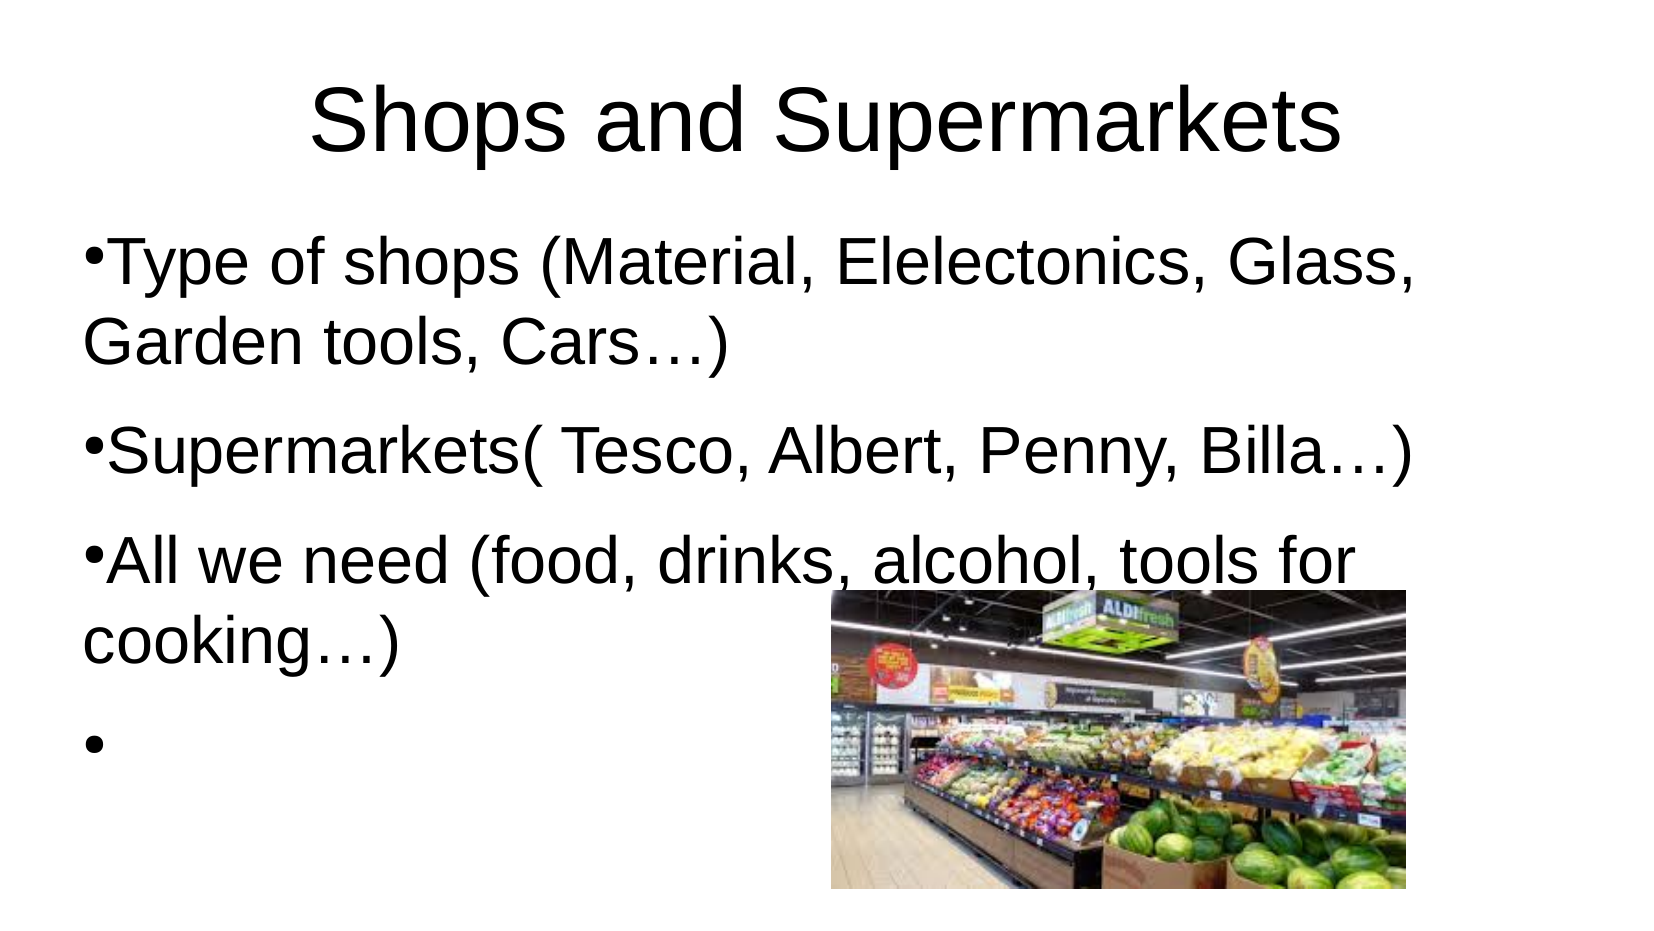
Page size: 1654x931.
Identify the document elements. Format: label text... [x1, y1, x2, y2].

title Shops and Supermarkets [82, 37, 1571, 193]
list Type of shops (Material, Elelectonics, Glass, Garden tools, Cars…) Supermarkets( Tesco, Albert, Penny, Billa…) All we need (food, drinks, alcohol, tools for cooking…) [82, 217, 1571, 758]
picture [831, 590, 1406, 889]
